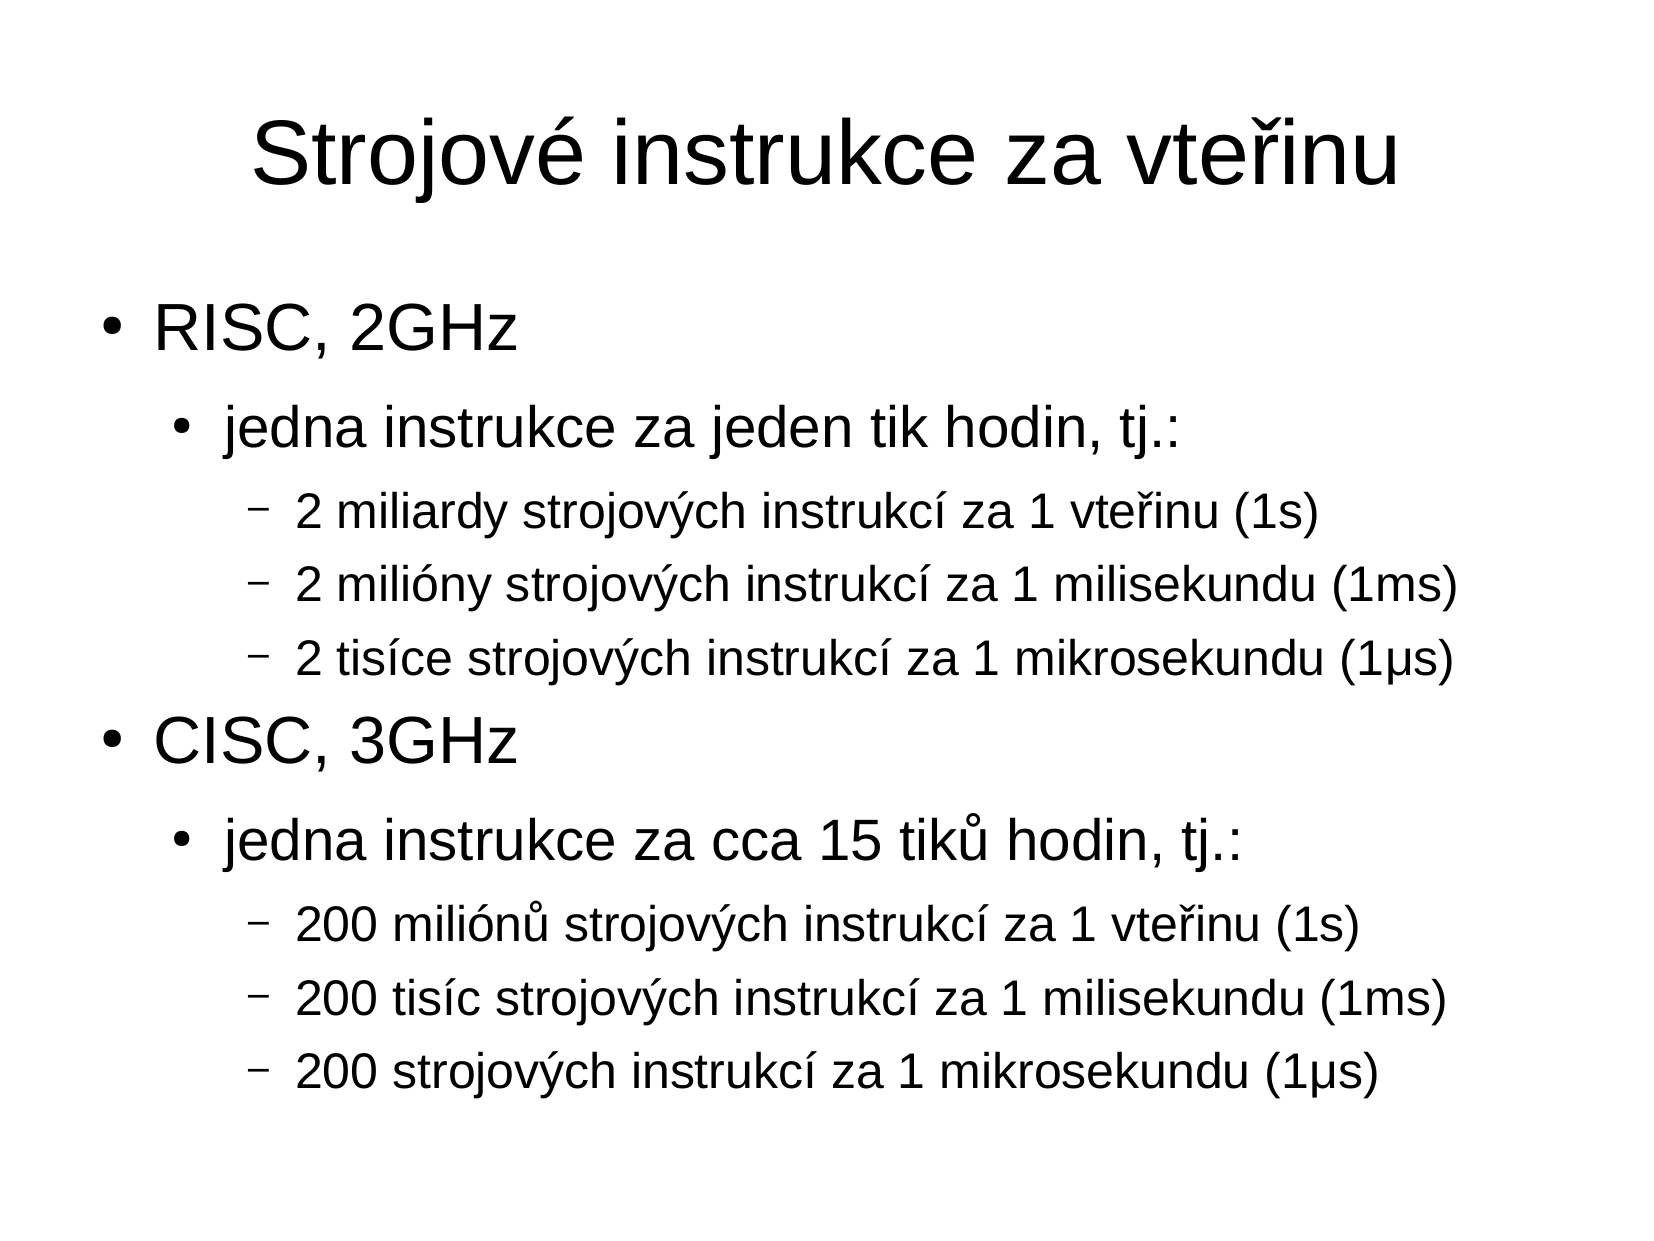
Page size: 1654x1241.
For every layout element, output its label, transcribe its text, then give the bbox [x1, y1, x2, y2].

list RISC, 2GHz jedna instrukce za jeden tik hodin, tj.: 2 miliardy strojových instrukcí za 1 vteřinu (1s) 2 milióny strojových instrukcí za 1 milisekundu (1ms) 2 tisíce strojových instrukcí za 1 mikrosekundu (1μs) CISC, 3GHz jedna instrukce za cca 15 tiků hodin, tj.: 200 miliónů strojových instrukcí za 1 vteřinu (1s) 200 tisíc strojových instrukcí za 1 milisekundu (1ms) 200 strojových instrukcí za 1 mikrosekundu (1μs) [82, 290, 1571, 1109]
title Strojové instrukce za vteřinu [82, 49, 1571, 257]
